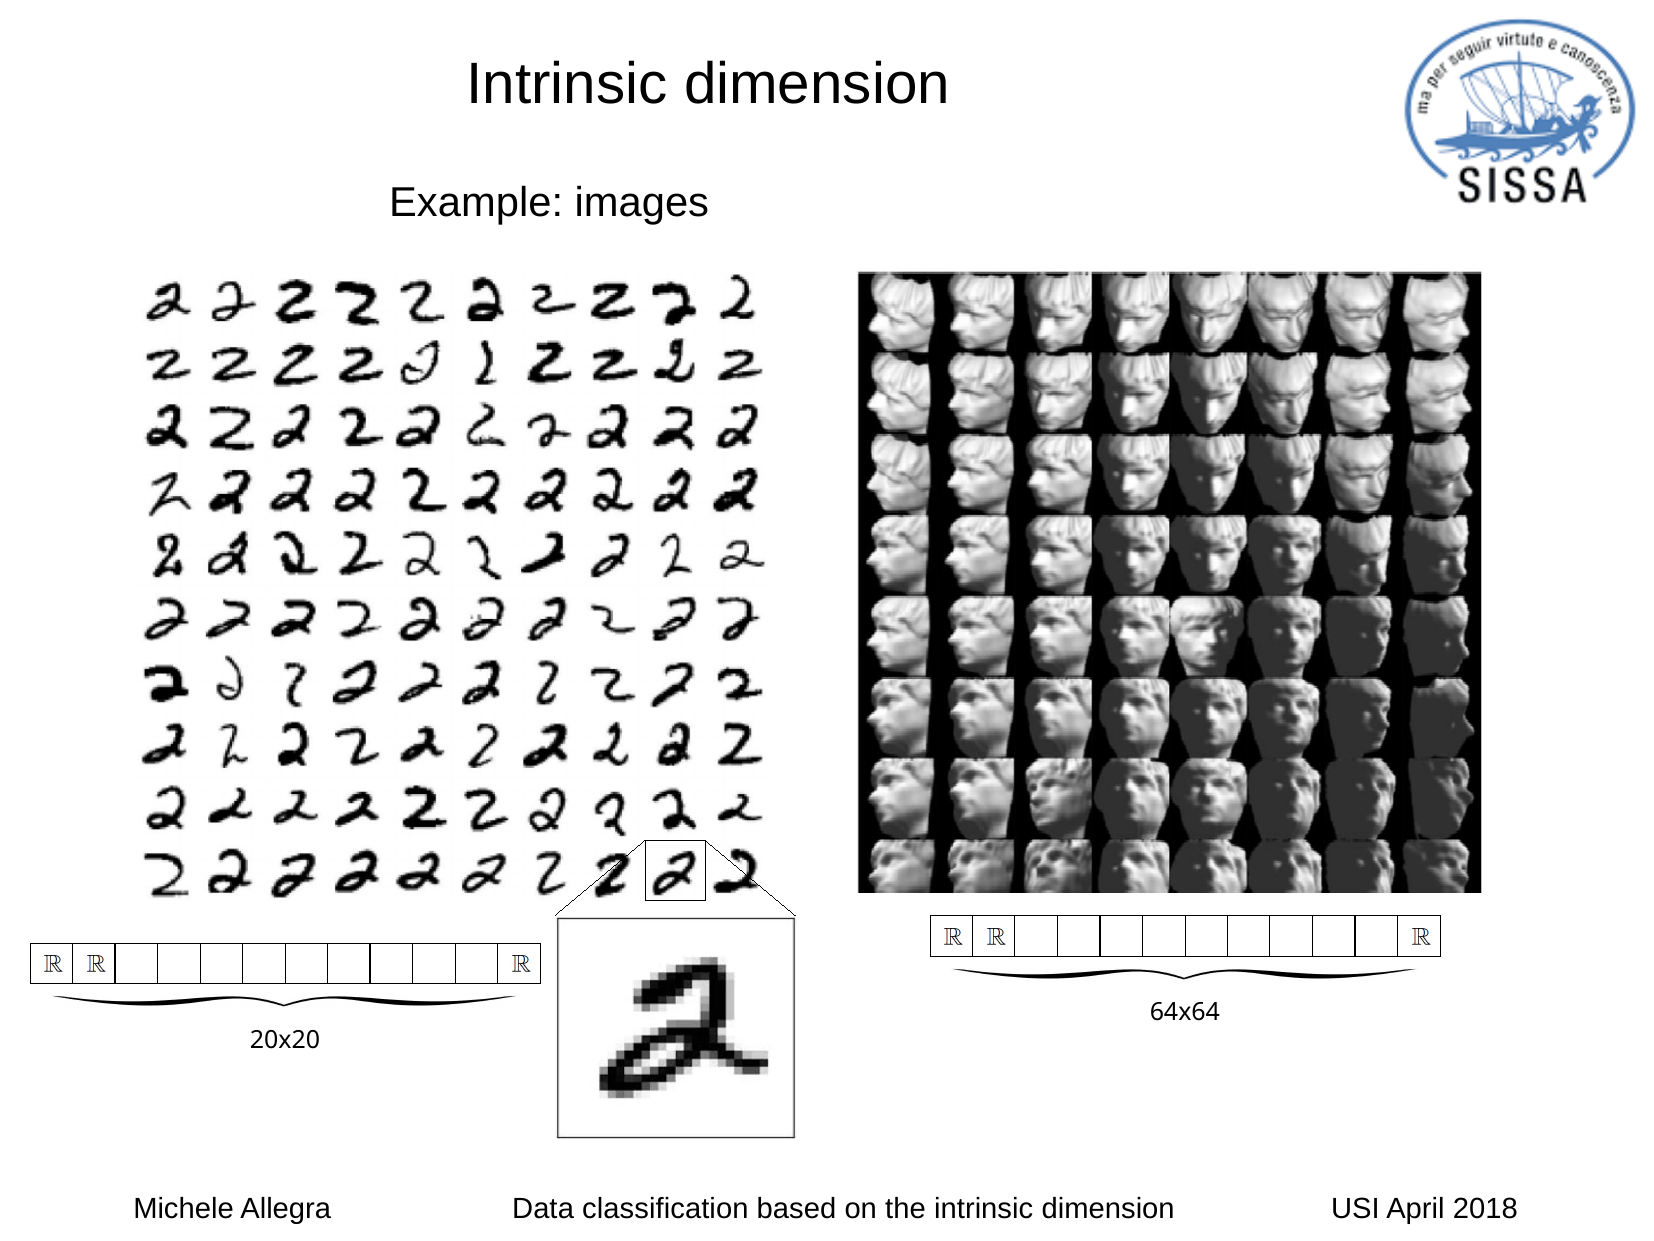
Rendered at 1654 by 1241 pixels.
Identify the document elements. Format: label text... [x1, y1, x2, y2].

picture [138, 270, 766, 901]
text_box [30, 943, 541, 984]
picture [510, 953, 532, 974]
text_box [930, 915, 1441, 957]
picture [985, 926, 1007, 947]
picture [42, 953, 64, 974]
title Michele Allegra Data classification based on the intrinsic dimension USI April 2018 [82, 1171, 1571, 1241]
text_box 64x64 [1131, 986, 1239, 1027]
picture [942, 926, 964, 947]
picture [855, 270, 1482, 893]
text_box 20x20 [231, 1014, 339, 1055]
picture [51, 993, 519, 1008]
picture [951, 966, 1419, 981]
picture [85, 953, 107, 974]
picture [1410, 926, 1432, 947]
picture [1391, 16, 1652, 207]
text_box [645, 840, 706, 901]
title Example: images [0, 150, 1176, 254]
subtitle [47, 28, 1536, 365]
picture [555, 915, 797, 1141]
